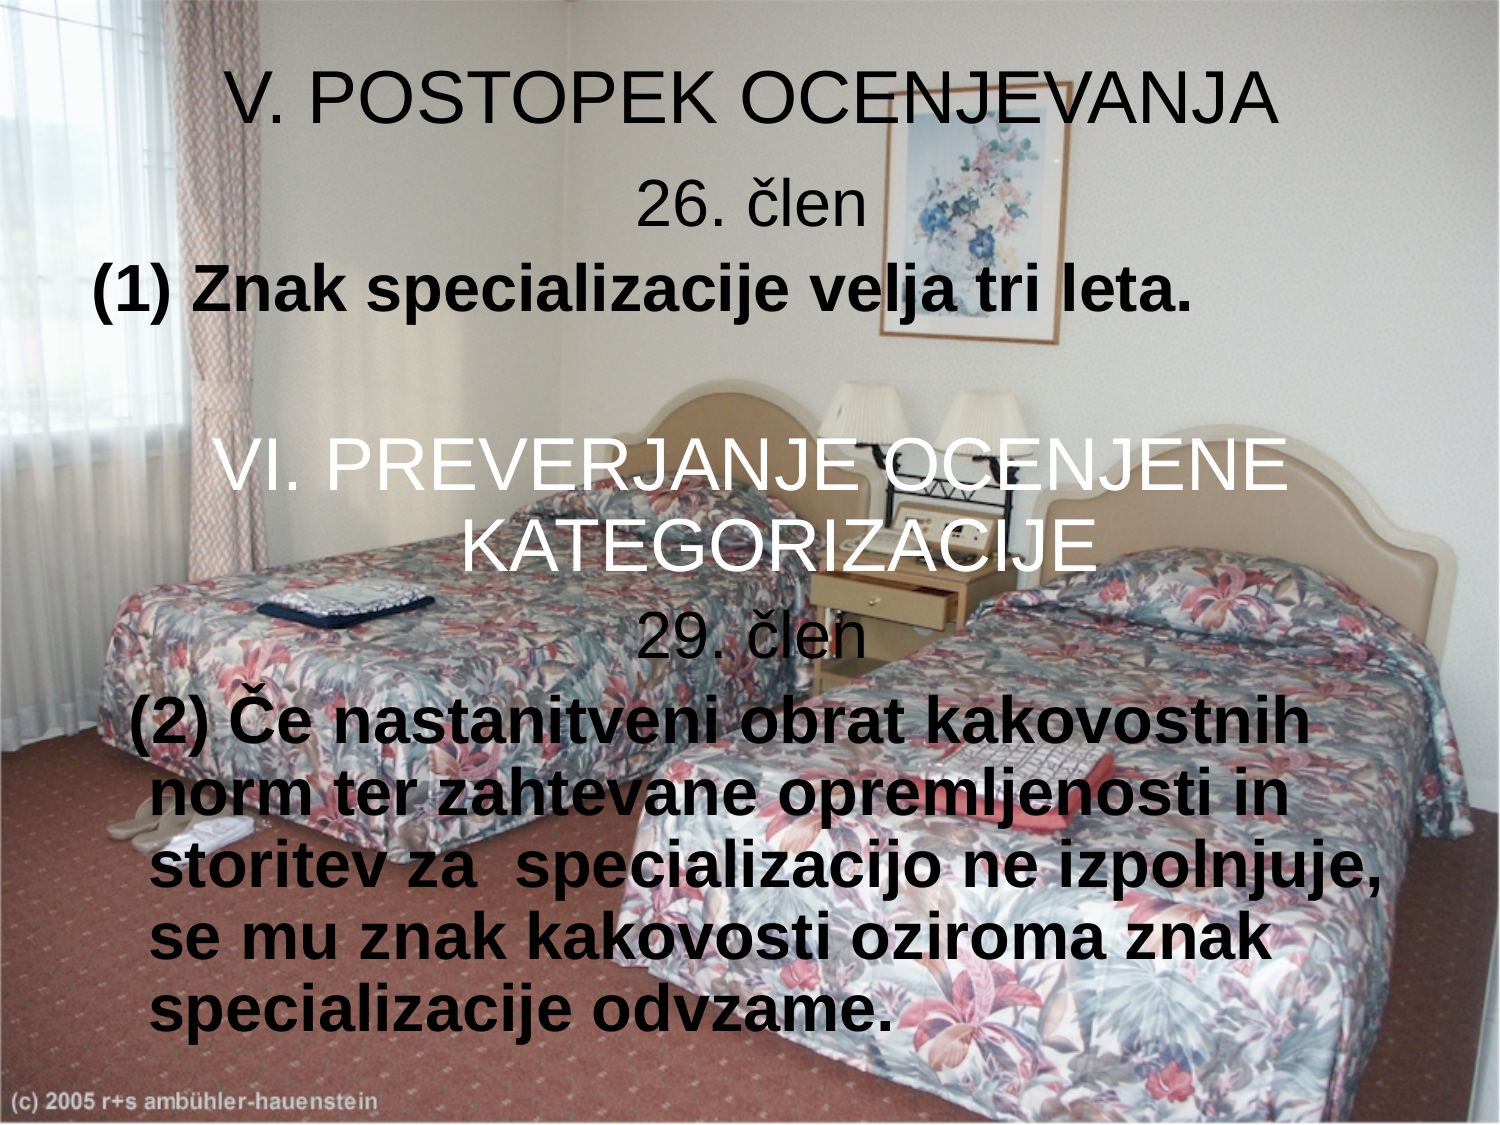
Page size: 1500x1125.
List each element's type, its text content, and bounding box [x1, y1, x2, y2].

picture [0, 0, 1500, 1125]
list 26. člen (1) Znak specializacije velja tri leta. VI. PREVERJANJE OCENJENE KATEGORIZACIJE 29. člen (2) Če nastanitveni obrat kakovostnih norm ter zahtevane opremljenosti in storitev za specializacijo ne izpolnjuje, se mu znak kakovosti oziroma znak specializacije odvzame. [76, 160, 1427, 1094]
title V. POSTOPEK OCENJEVANJA [76, 0, 1427, 160]
